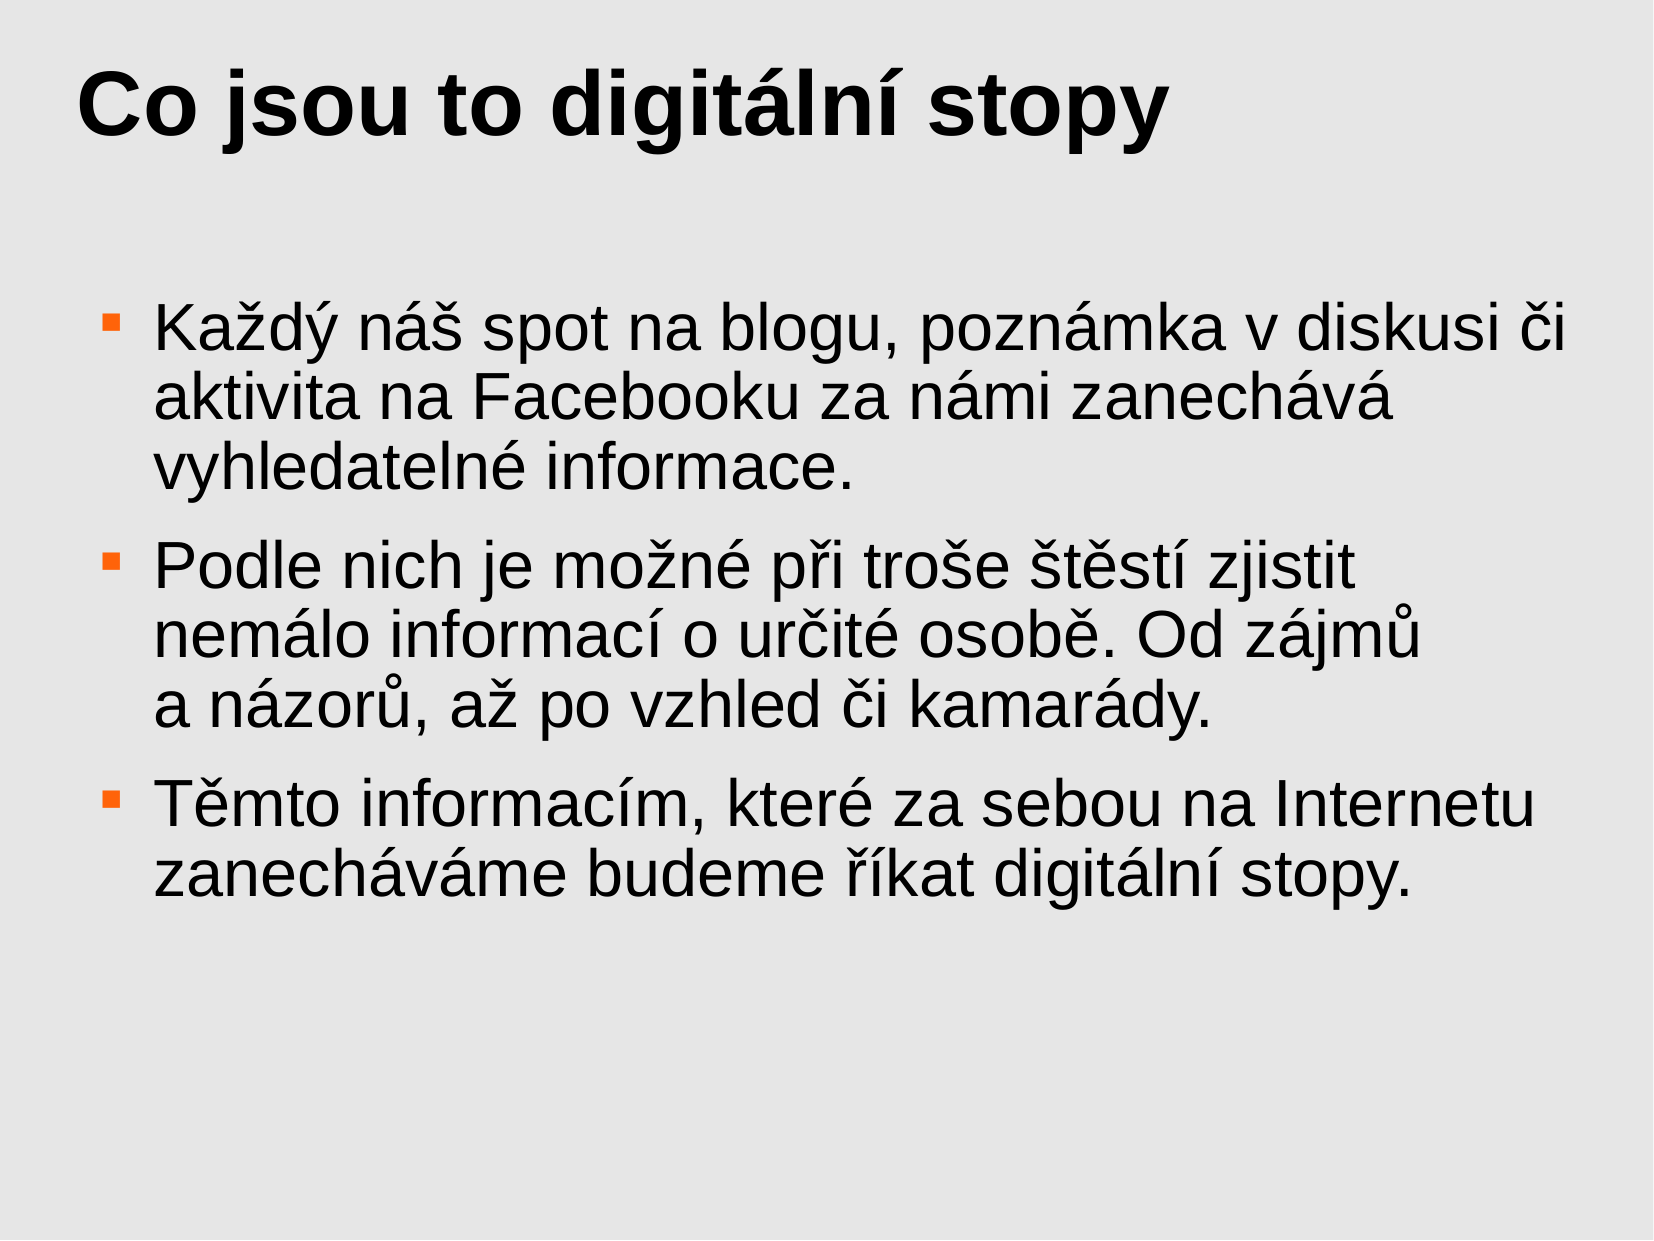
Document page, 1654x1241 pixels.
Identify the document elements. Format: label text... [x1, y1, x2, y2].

title Co jsou to digitální stopy [76, 0, 1565, 208]
list Každý náš spot na blogu, poznámka v diskusi či aktivita na Facebooku za námi zanechává vyhledatelné informace. Podle nich je možné při troše štěstí zjistit nemálo informací o určité osobě. Od zájmů a názorů, až po vzhled či kamarády. Těmto informacím, které za sebou na Internetu zanecháváme budeme říkat digitální stopy. [82, 290, 1571, 1094]
